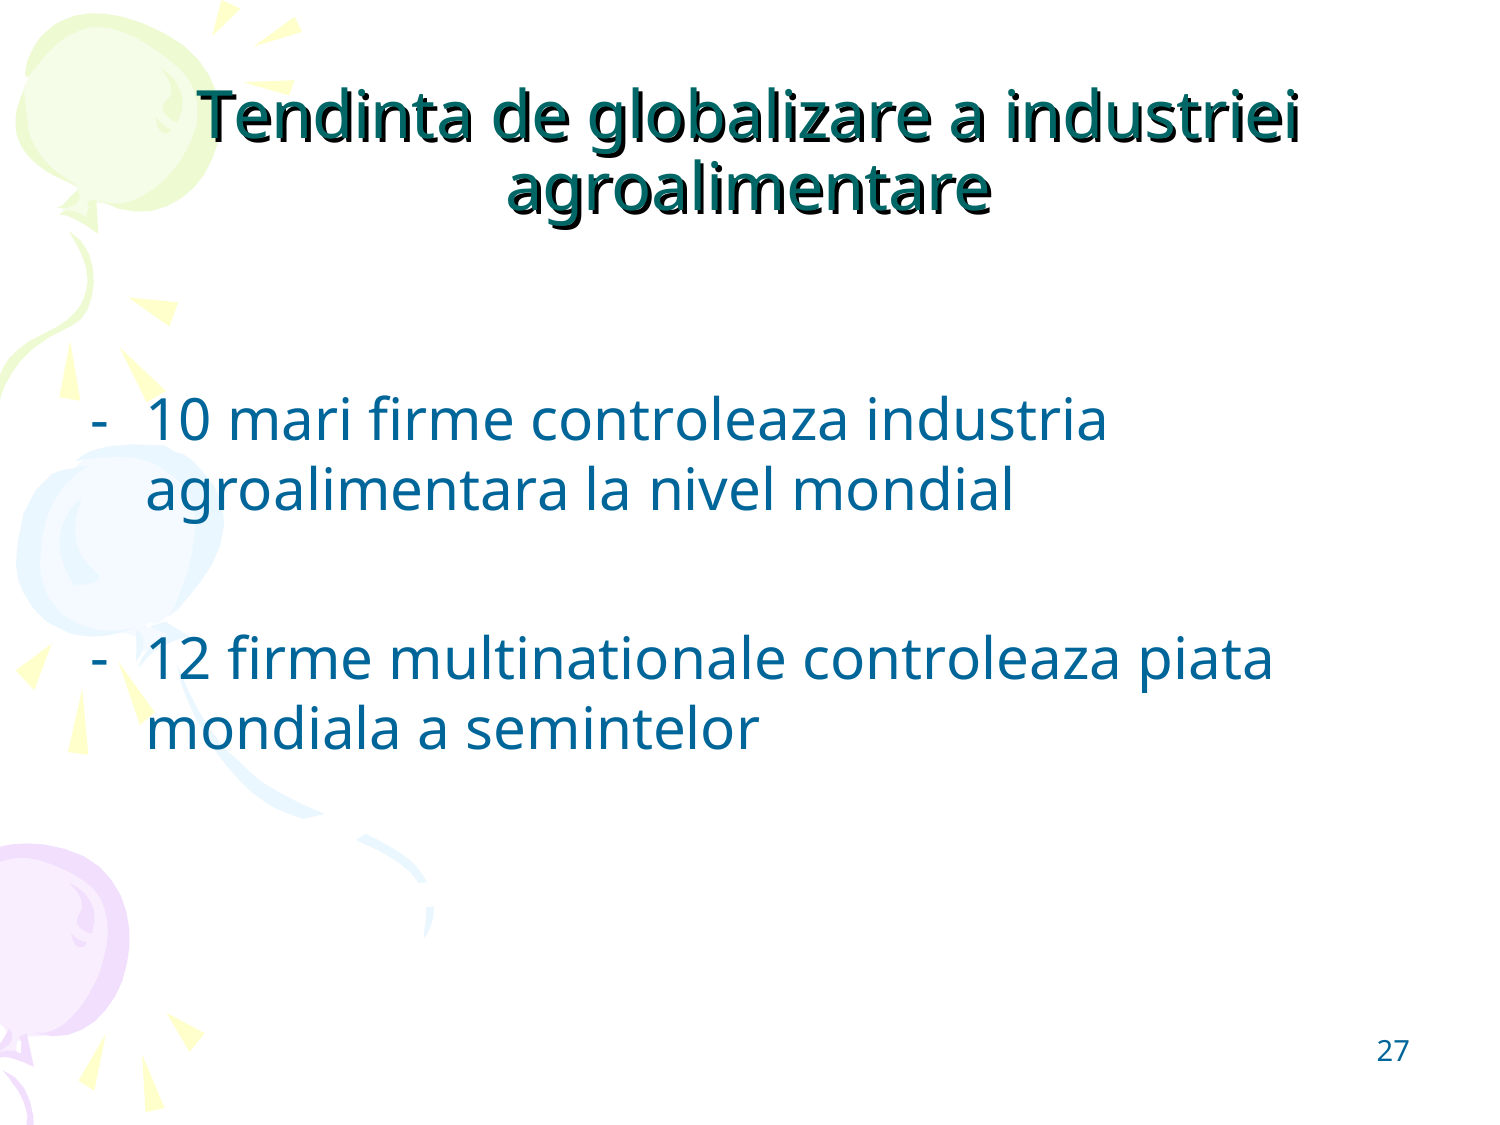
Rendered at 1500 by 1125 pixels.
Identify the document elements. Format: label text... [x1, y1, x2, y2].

text_box <number> [1074, 1024, 1426, 1100]
text_box 10 mari firme controleaza industria agroalimentara la nivel mondial 12 firme multinationale controleaza piata mondiala a semintelor [75, 374, 1426, 994]
text_box Tendinta de globalizare a industriei agroalimentare [72, 16, 1426, 233]
